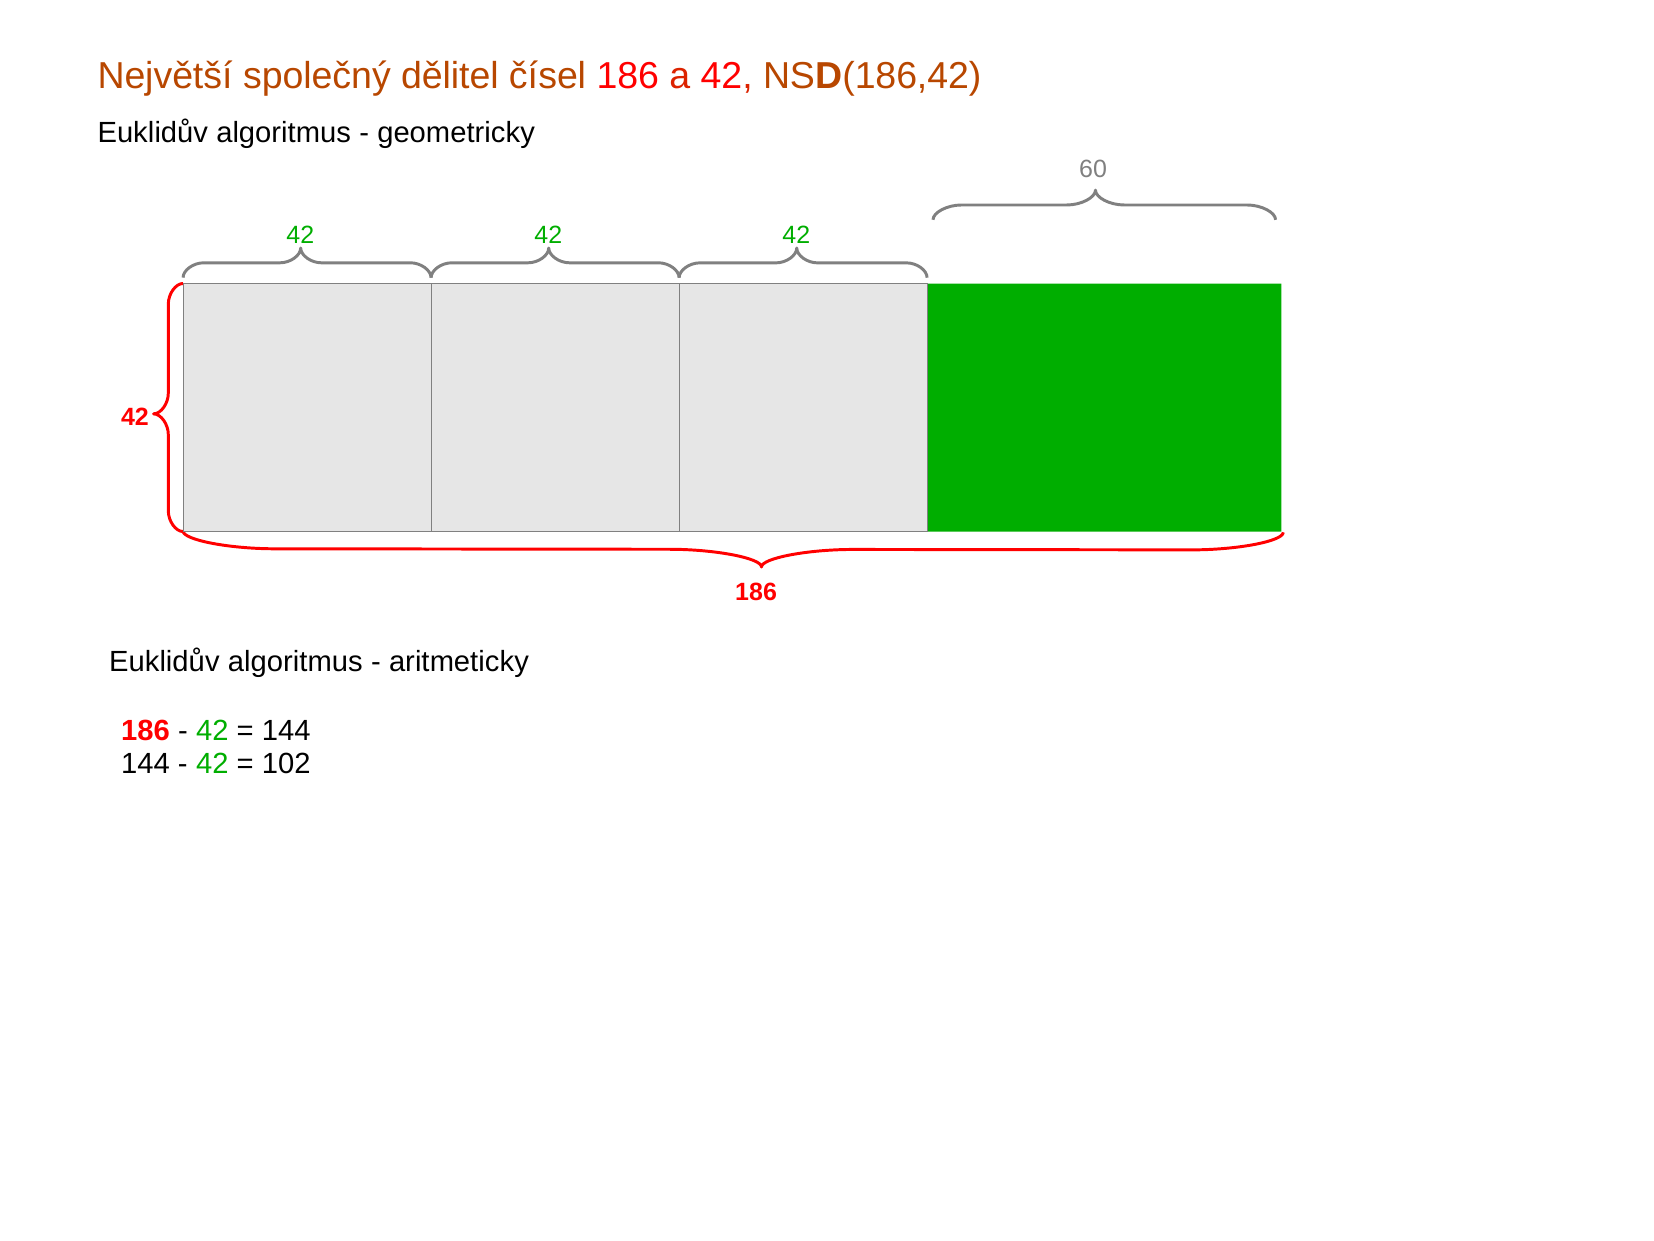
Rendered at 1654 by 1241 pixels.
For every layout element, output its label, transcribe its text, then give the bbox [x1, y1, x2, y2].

text_box Euklidův algoritmus - geometricky [82, 108, 1146, 166]
text_box 42 [106, 395, 164, 439]
text_box [183, 283, 1282, 532]
text_box Euklidův algoritmus - aritmeticky [94, 637, 615, 695]
text_box 60 [1064, 147, 1123, 191]
text_box 42 [271, 213, 330, 257]
text_box 186 [720, 570, 793, 614]
text_box 42 [767, 213, 826, 257]
text_box Největší společný dělitel čísel 186 a 42, NSD(186,42) [82, 47, 1595, 142]
text_box 186 - 42 = 144 144 - 42 = 102 102 - 42 = x60 060 - 42 = x18 x42 - 18 = x24 x24 - 18 = xx6 x18 - 6 = x12 x12 - 6 = xx6 xx6 - 6 = xx0 [106, 706, 355, 1086]
text_box 42 [519, 213, 578, 257]
